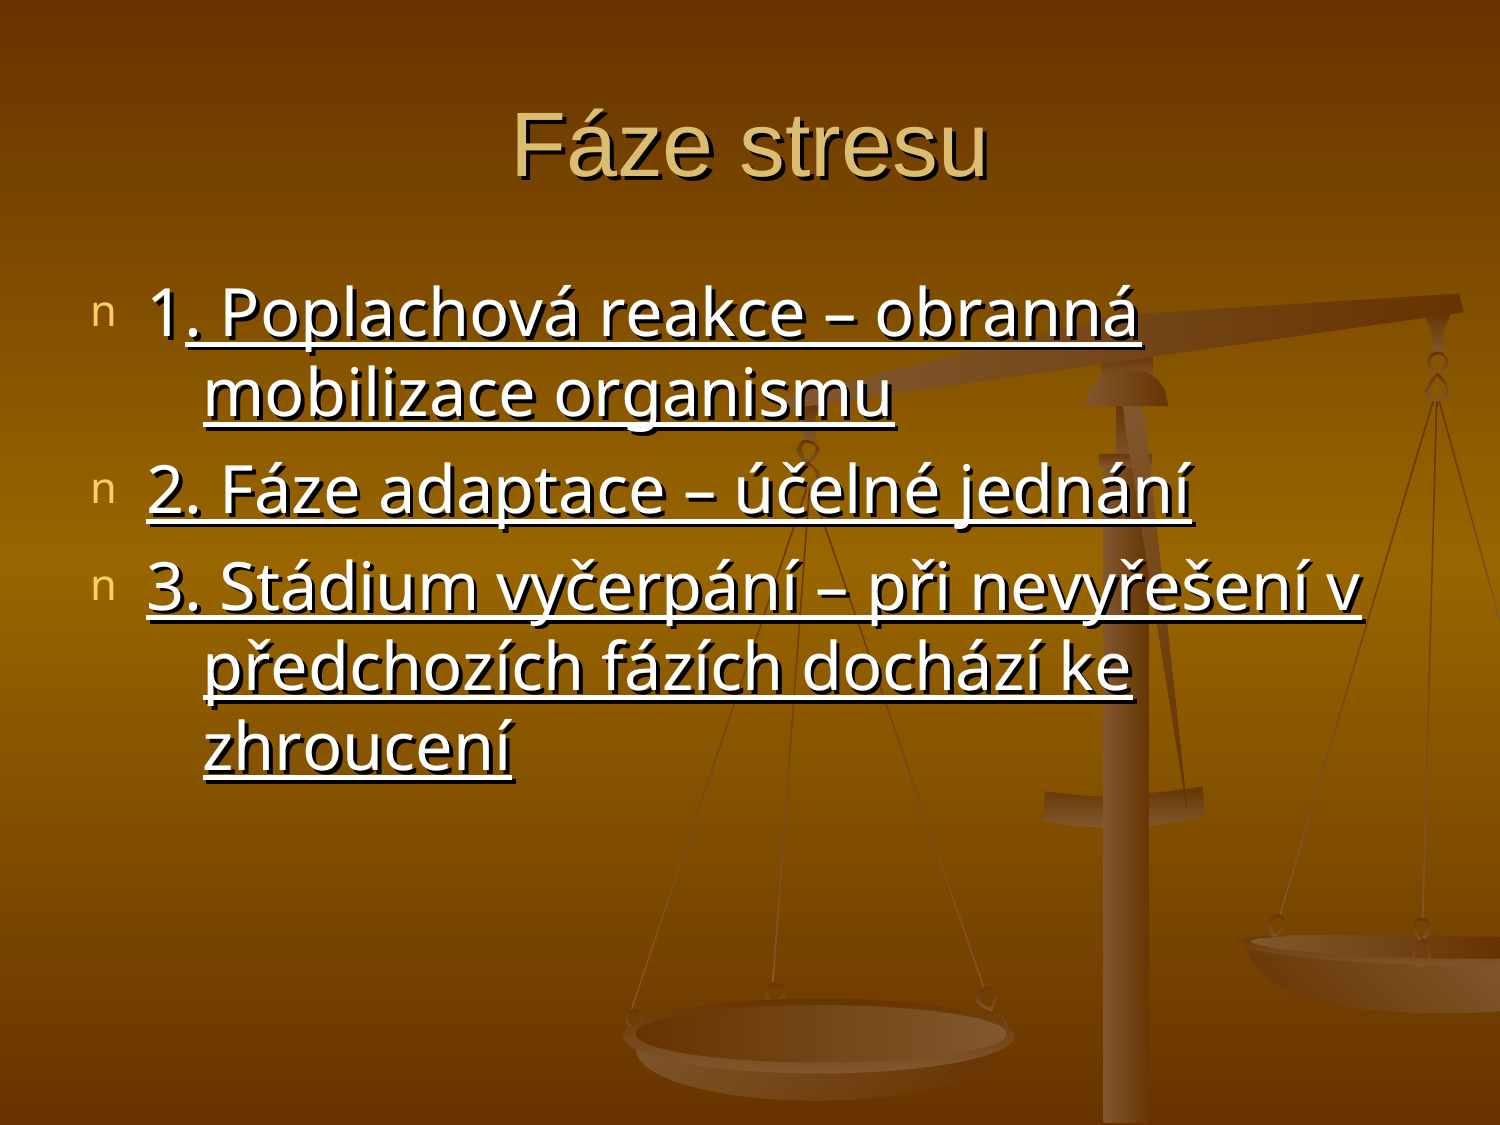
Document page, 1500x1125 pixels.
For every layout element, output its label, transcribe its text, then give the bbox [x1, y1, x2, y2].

title Fáze stresu [75, 45, 1426, 234]
list 1. Poplachová reakce – obranná mobilizace organismu 2. Fáze adaptace – účelné jednání 3. Stádium vyčerpání – při nevyřešení v předchozích fázích dochází ke zhroucení [75, 262, 1426, 1006]
